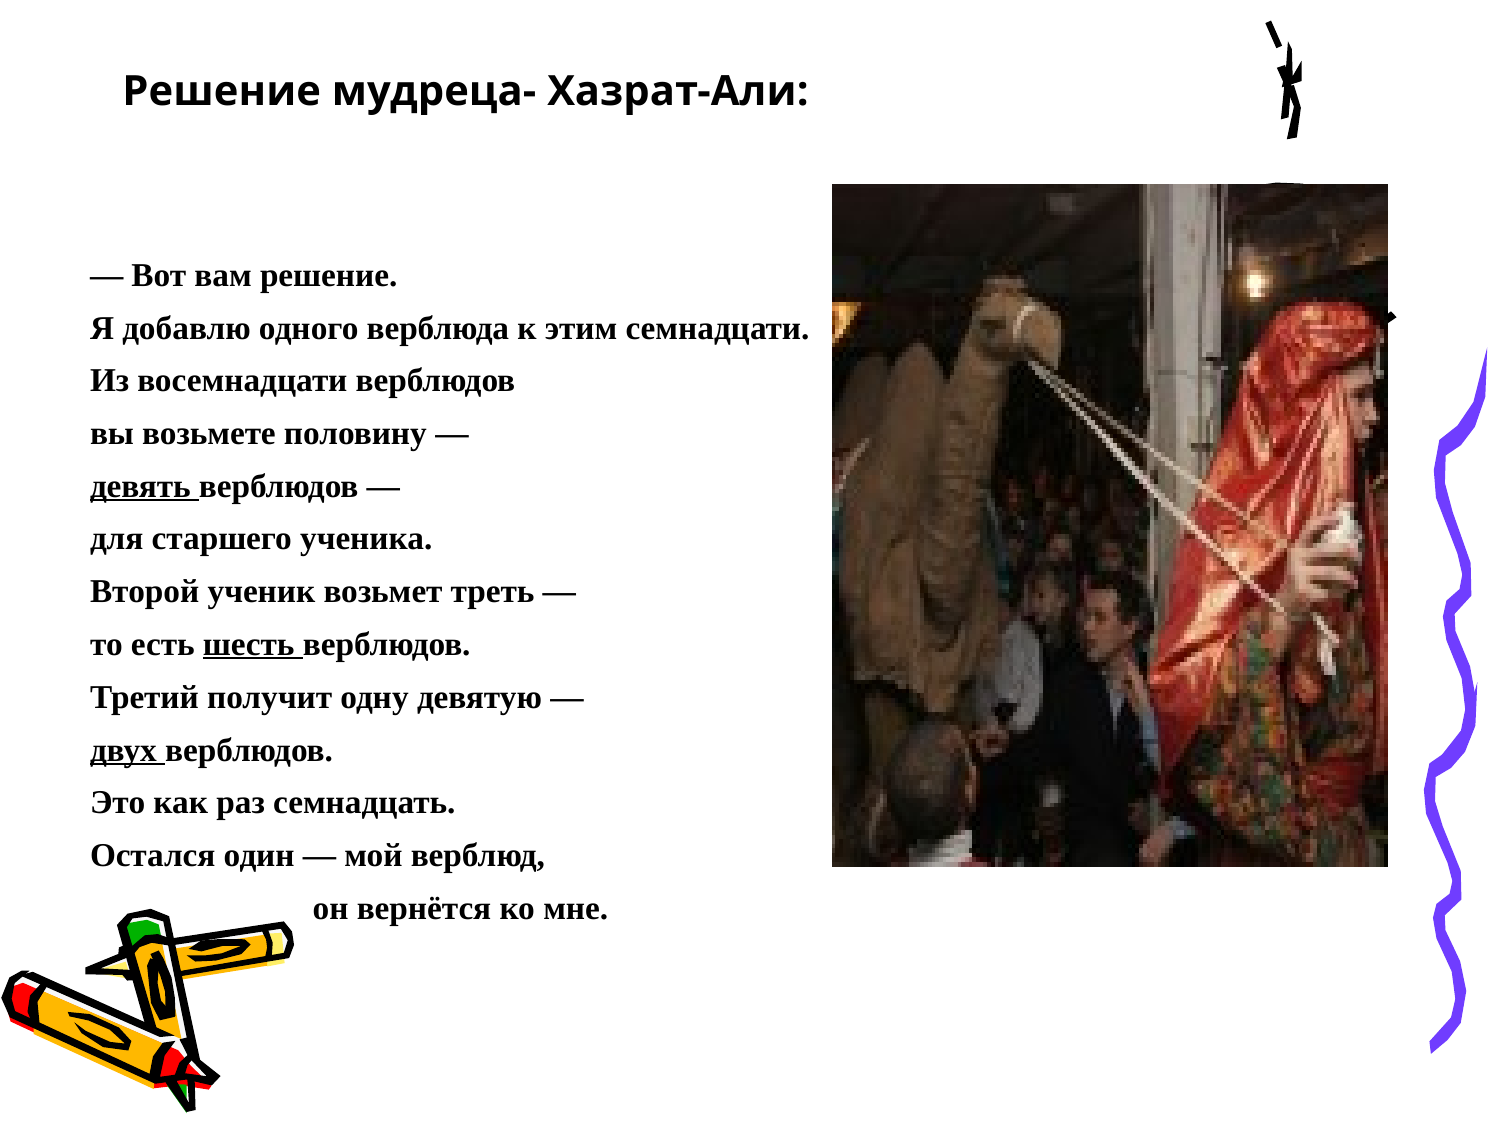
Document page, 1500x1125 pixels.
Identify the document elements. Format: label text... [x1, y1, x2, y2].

picture [832, 184, 1388, 867]
text_box Решение мудреца- Хазрат-Али: [75, 44, 857, 126]
text_box — Вот вам решение. Я добавлю одного верблюда к этим семнадцати. Из восемнадцати верблюдов вы возьмете половину — девять верблюдов — для старшего ученика. Второй ученик возьмет треть — то есть шесть верблюдов. Третий получит одну девятую — двух верблюдов. Это как раз семнадцать. Остался один — мой верблюд, он вернётся ко мне. [74, 187, 1176, 1125]
